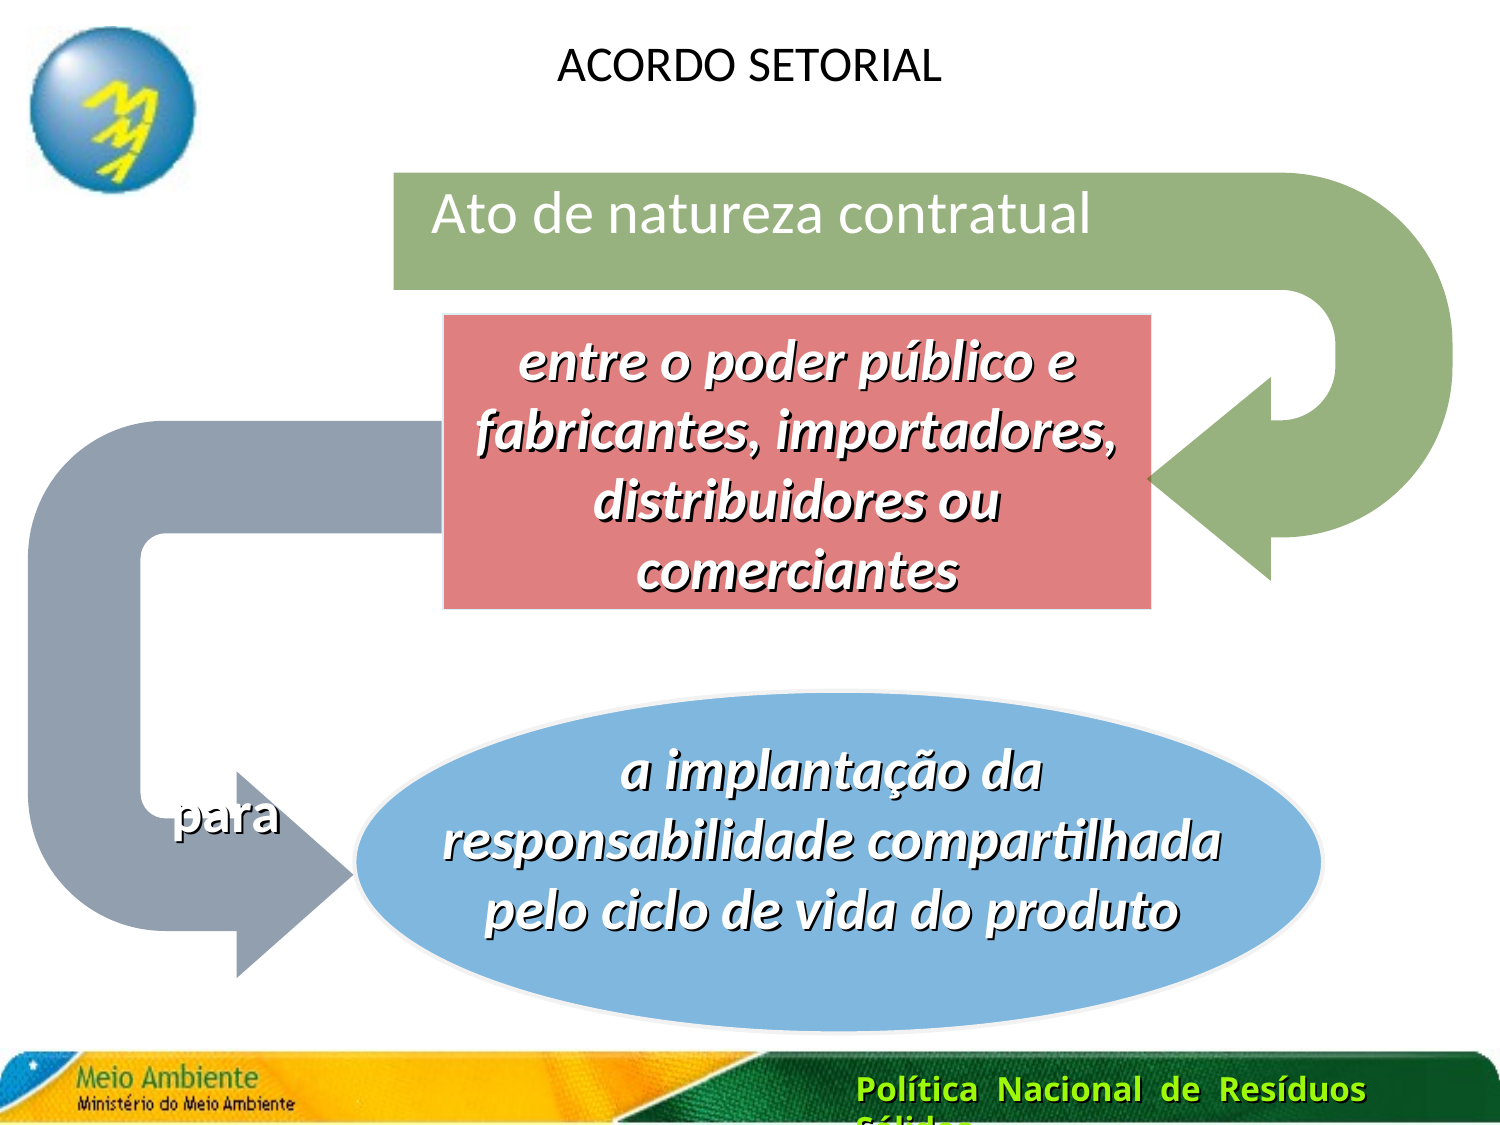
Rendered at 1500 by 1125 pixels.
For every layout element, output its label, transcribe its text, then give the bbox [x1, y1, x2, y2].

text_box Ato de natureza contratual [416, 165, 1109, 254]
text_box [27, 420, 442, 979]
text_box [421, 949, 1257, 1034]
text_box [354, 784, 407, 940]
text_box para [117, 767, 343, 922]
text_box ACORDO SETORIAL [0, 0, 1500, 161]
picture [0, 1048, 1500, 1125]
picture [26, 161, 202, 197]
text_box entre o poder público e fabricantes, importadores, distribuidores ou comerciantes [442, 313, 1152, 610]
text_box [343, 865, 354, 885]
text_box [1258, 776, 1324, 948]
text_box a implantação da responsabilidade compartilhada pelo ciclo de vida do produto [407, 723, 1258, 949]
text_box [393, 172, 1453, 582]
text_box [555, 690, 1122, 723]
picture [29, 1060, 39, 1071]
